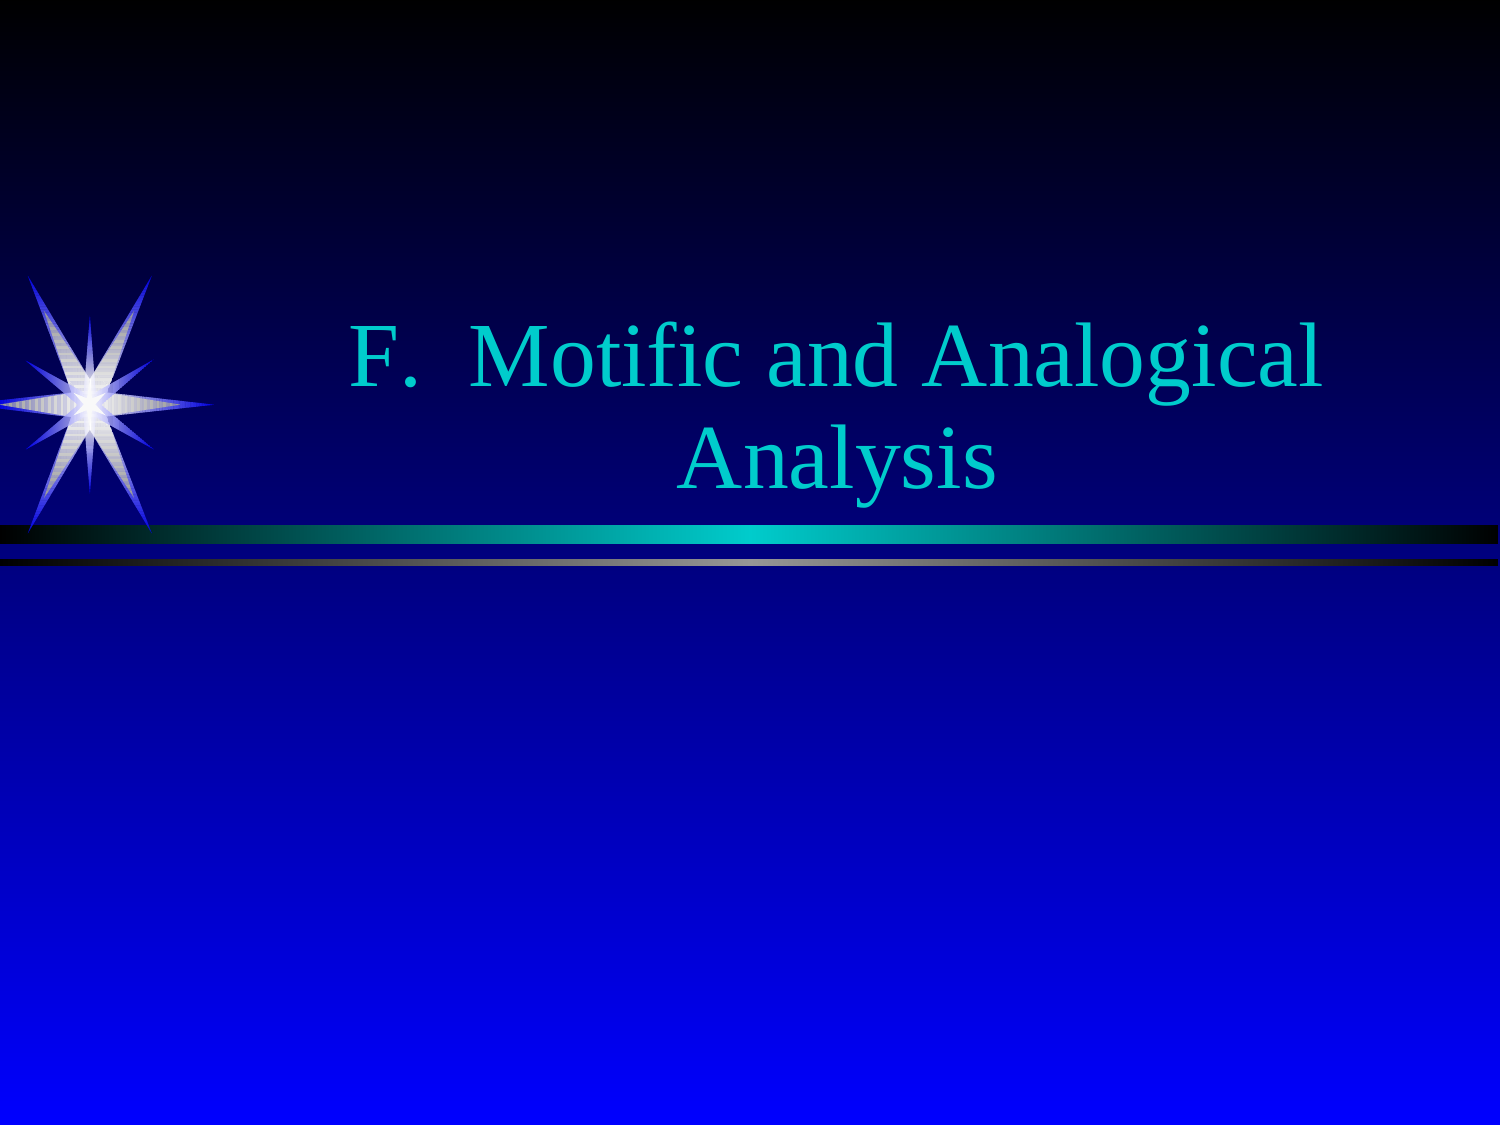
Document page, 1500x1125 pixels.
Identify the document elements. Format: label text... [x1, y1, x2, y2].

title F. Motific and Analogical Analysis [200, 297, 1476, 516]
